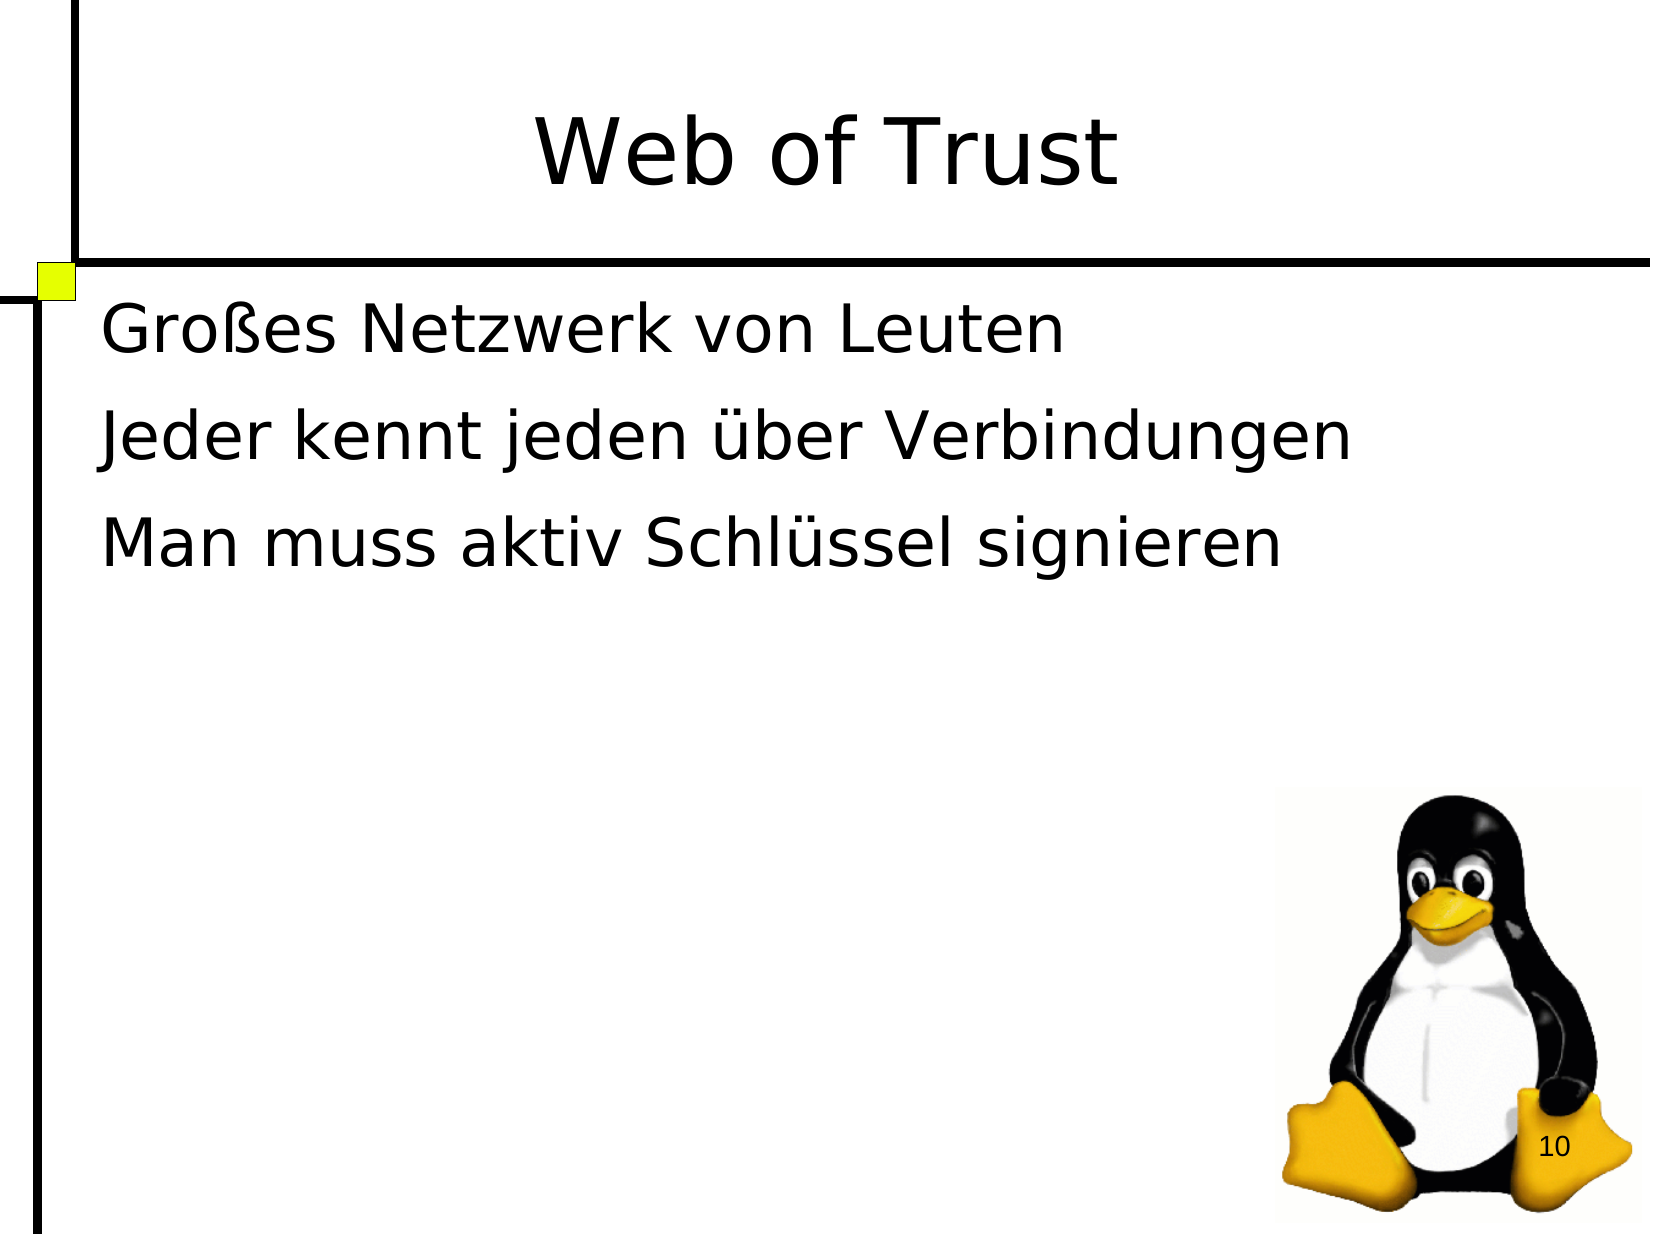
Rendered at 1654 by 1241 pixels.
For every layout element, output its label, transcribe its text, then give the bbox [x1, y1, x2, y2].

title Web of Trust [82, 49, 1571, 257]
list Großes Netzwerk von Leuten Jeder kennt jeden über Verbindungen Man muss aktiv Schlüssel signieren [82, 290, 1571, 1109]
picture [1275, 787, 1642, 1223]
